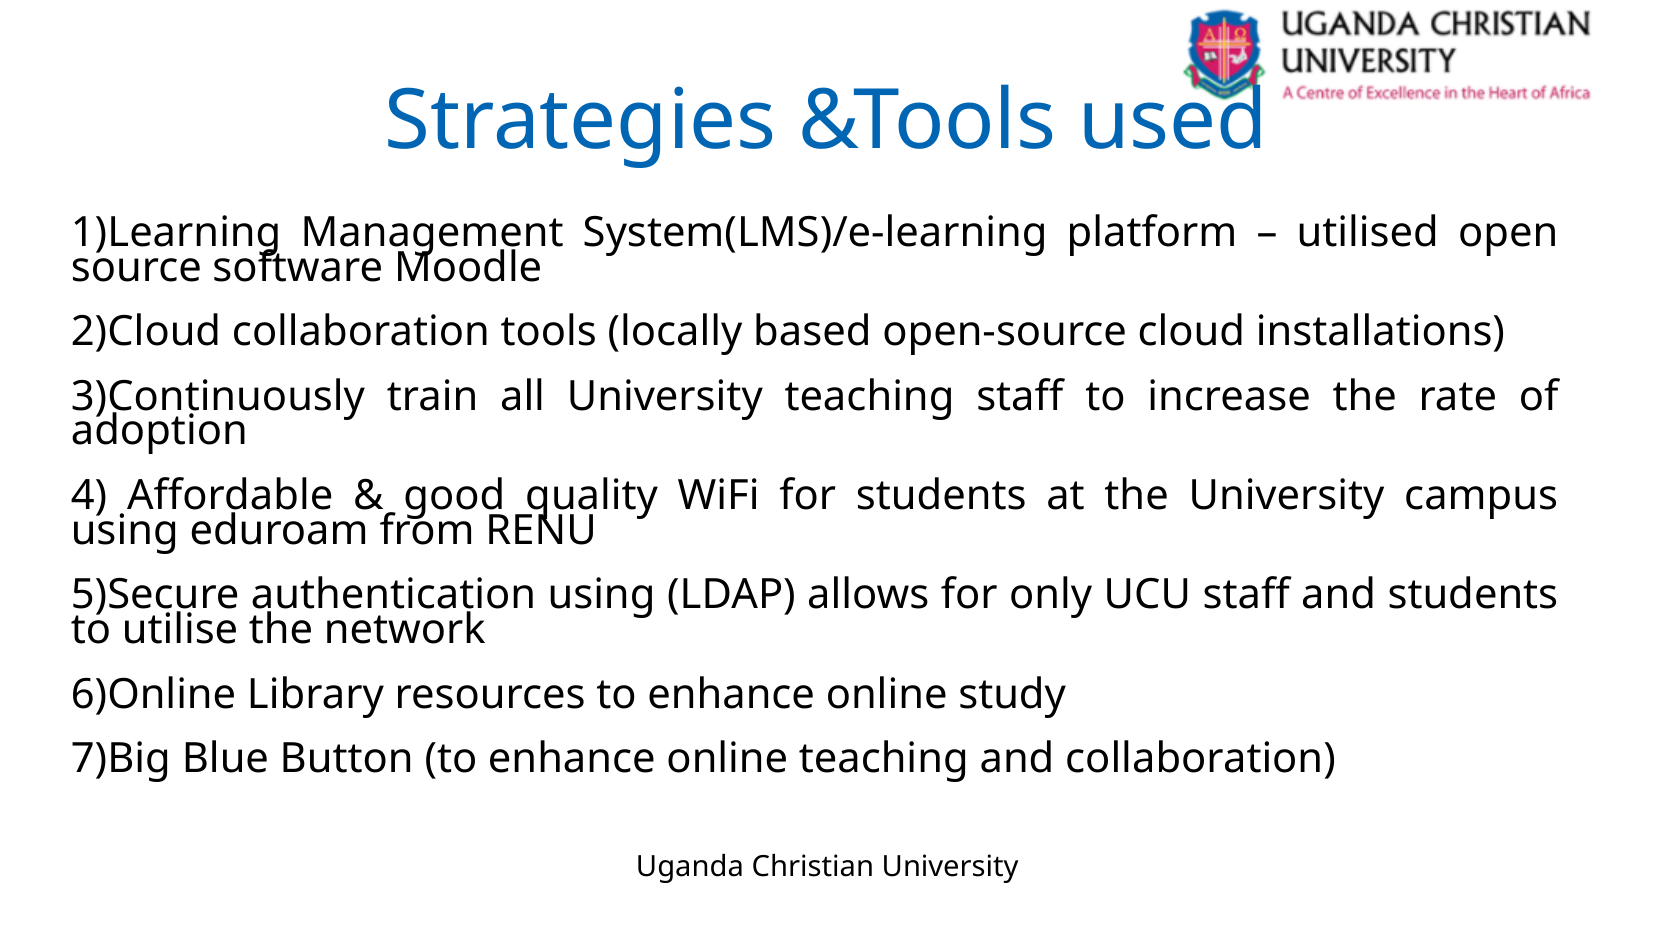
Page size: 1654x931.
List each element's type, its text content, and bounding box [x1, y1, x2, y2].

subtitle Learning Management System(LMS)/e-learning platform – utilised open source software Moodle Cloud collaboration tools (locally based open-source cloud installations) Continuously train all University teaching staff to increase the rate of adoption Affordable & good quality WiFi for students at the University campus using eduroam from RENU Secure authentication using (LDAP) allows for only UCU staff and students to utilise the network Online Library resources to enhance online study Big Blue Button (to enhance online teaching and collaboration) [70, 192, 1559, 806]
picture [1148, 0, 1654, 115]
text_box Uganda Christian University [565, 847, 1090, 912]
title Strategies &Tools used [82, 37, 1571, 193]
